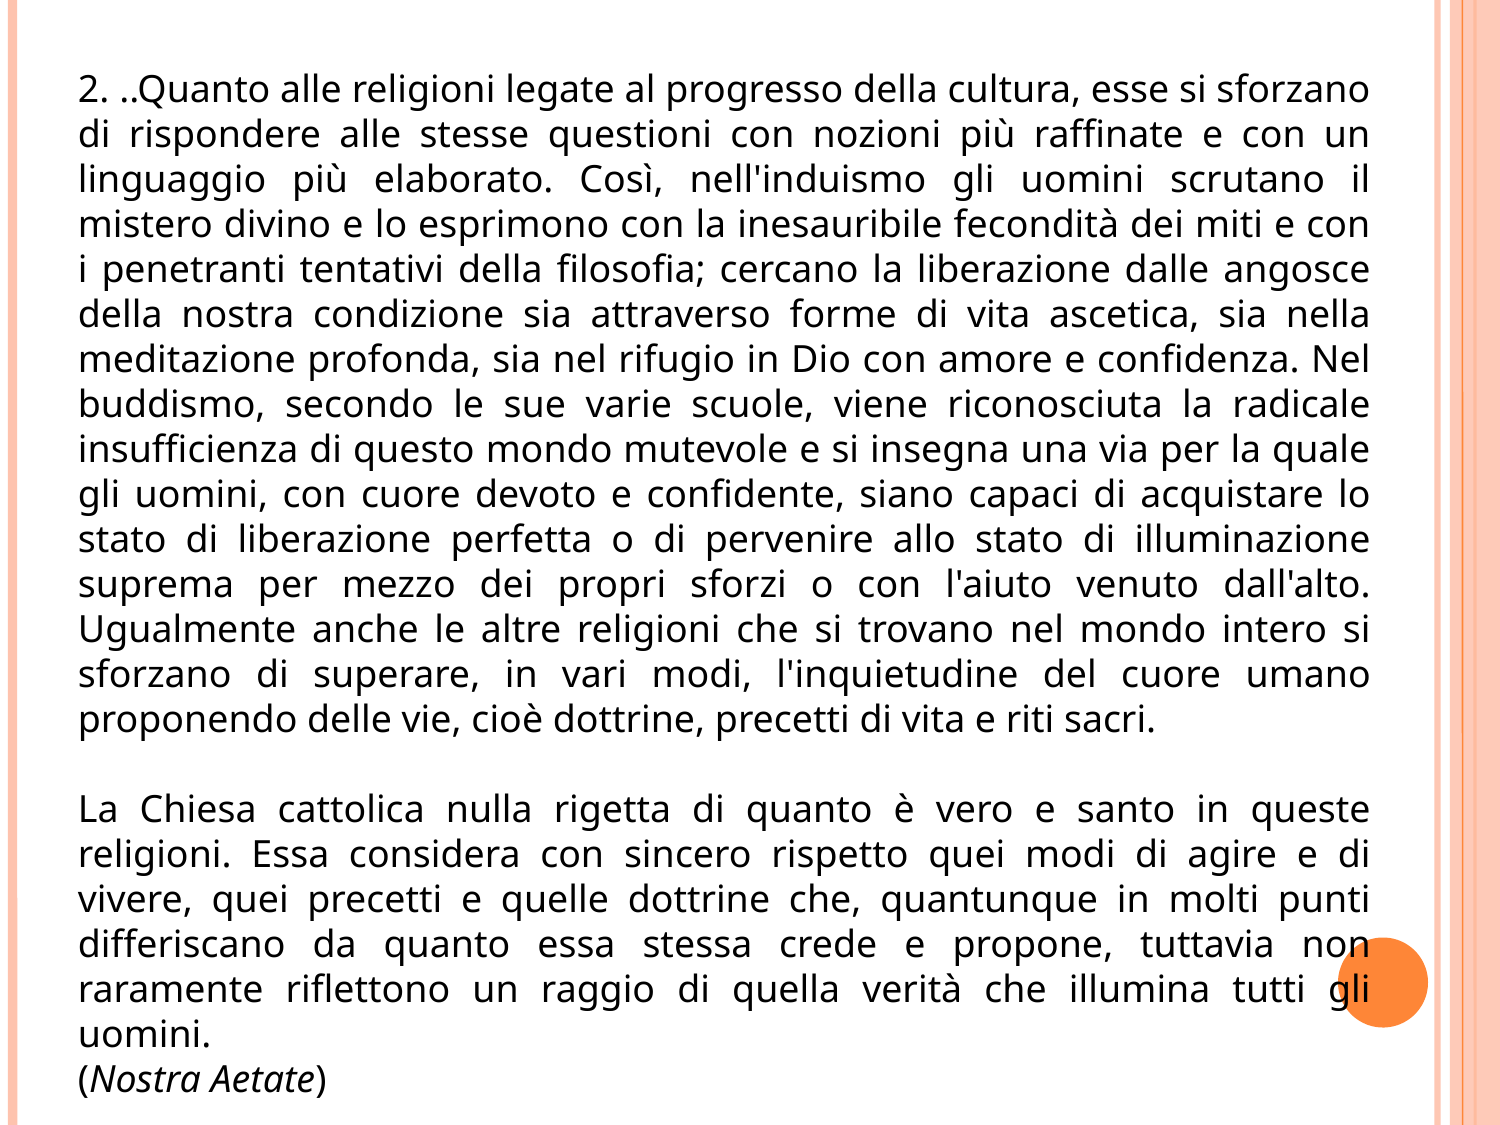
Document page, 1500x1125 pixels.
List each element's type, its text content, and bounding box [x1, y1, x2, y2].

text_box 2. ..Quanto alle religioni legate al progresso della cultura, esse si sforzano di rispondere alle stesse questioni con nozioni più raffinate e con un linguaggio più elaborato. Così, nell'induismo gli uomini scrutano il mistero divino e lo esprimono con la inesauribile fecondità dei miti e con i penetranti tentativi della filosofia; cercano la liberazione dalle angosce della nostra condizione sia attraverso forme di vita ascetica, sia nella meditazione profonda, sia nel rifugio in Dio con amore e confidenza. Nel buddismo, secondo le sue varie scuole, viene riconosciuta la radicale insufficienza di questo mondo mutevole e si insegna una via per la quale gli uomini, con cuore devoto e confidente, siano capaci di acquistare lo stato di liberazione perfetta o di pervenire allo stato di illuminazione suprema per mezzo dei propri sforzi o con l'aiuto venuto dall'alto. Ugualmente anche le altre religioni che si trovano nel mondo intero si sforzano di superare, in vari modi, l'inquietudine del cuore umano proponendo delle vie, cioè dottrine, precetti di vita e riti sacri. La Chiesa cattolica nulla rigetta di quanto è vero e santo in queste religioni. Essa considera con sincero rispetto quei modi di agire e di vivere, quei precetti e quelle dottrine che, quantunque in molti punti differiscano da quanto essa stessa crede e propone, tuttavia non raramente riflettono un raggio di quella verità che illumina tutti gli uomini. (Nostra Aetate) [62, 57, 1388, 1027]
